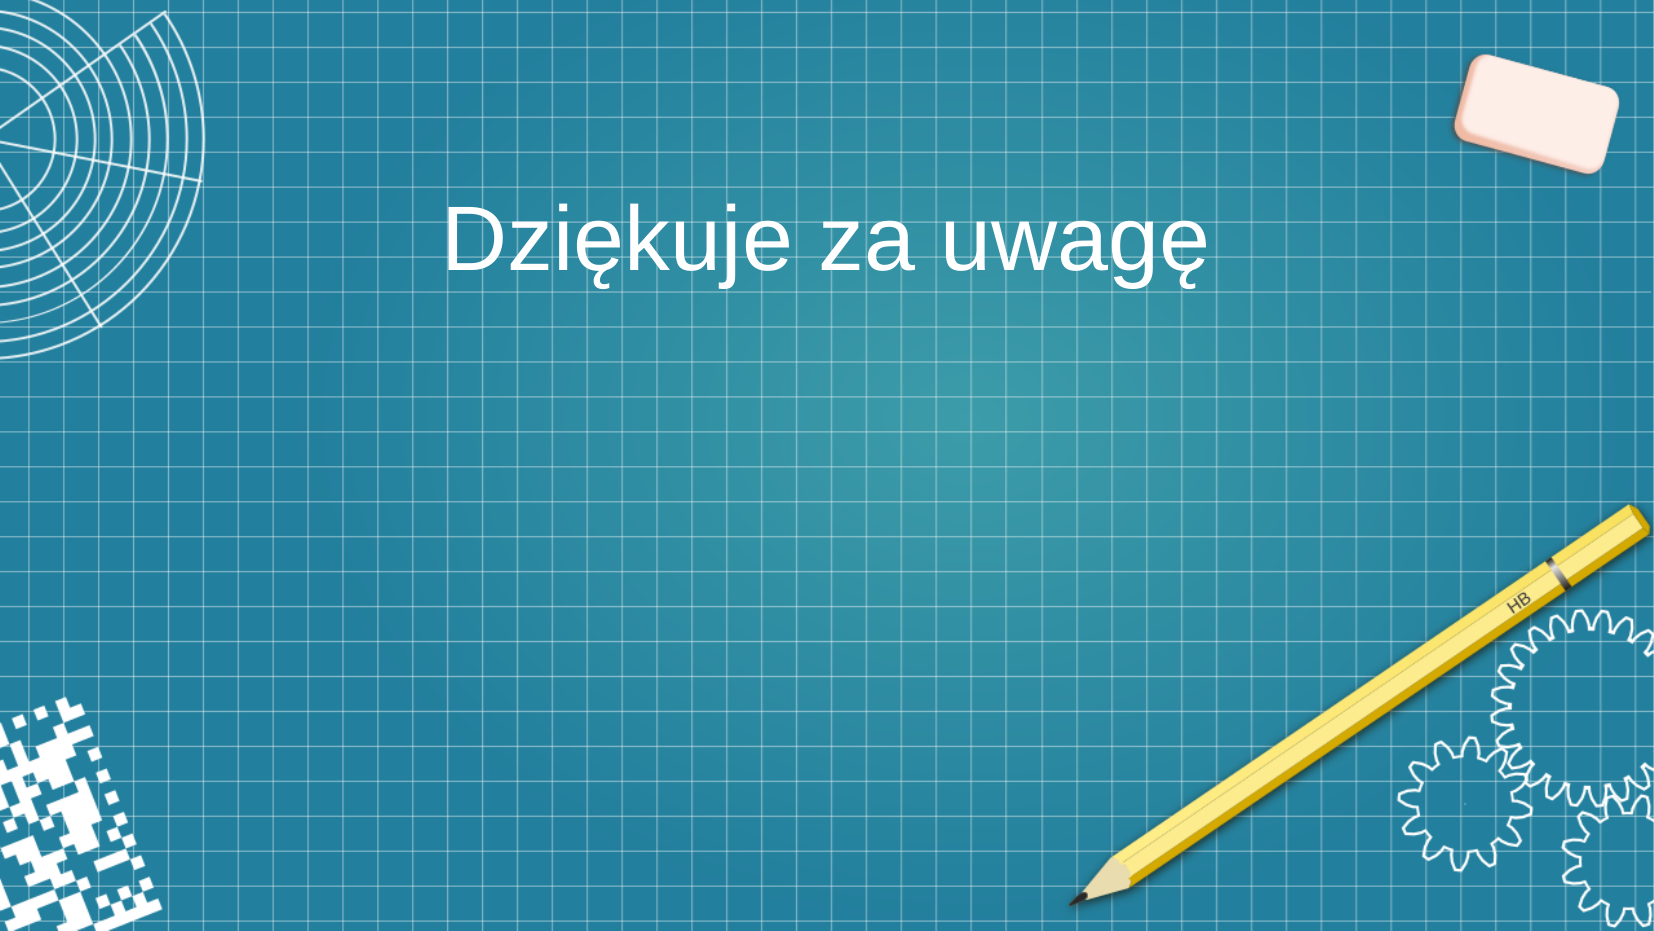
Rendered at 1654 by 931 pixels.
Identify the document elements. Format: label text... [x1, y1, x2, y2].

picture [0, 0, 1654, 931]
title Dziękuje za uwagę [82, 132, 1571, 346]
list [82, 389, 1571, 842]
